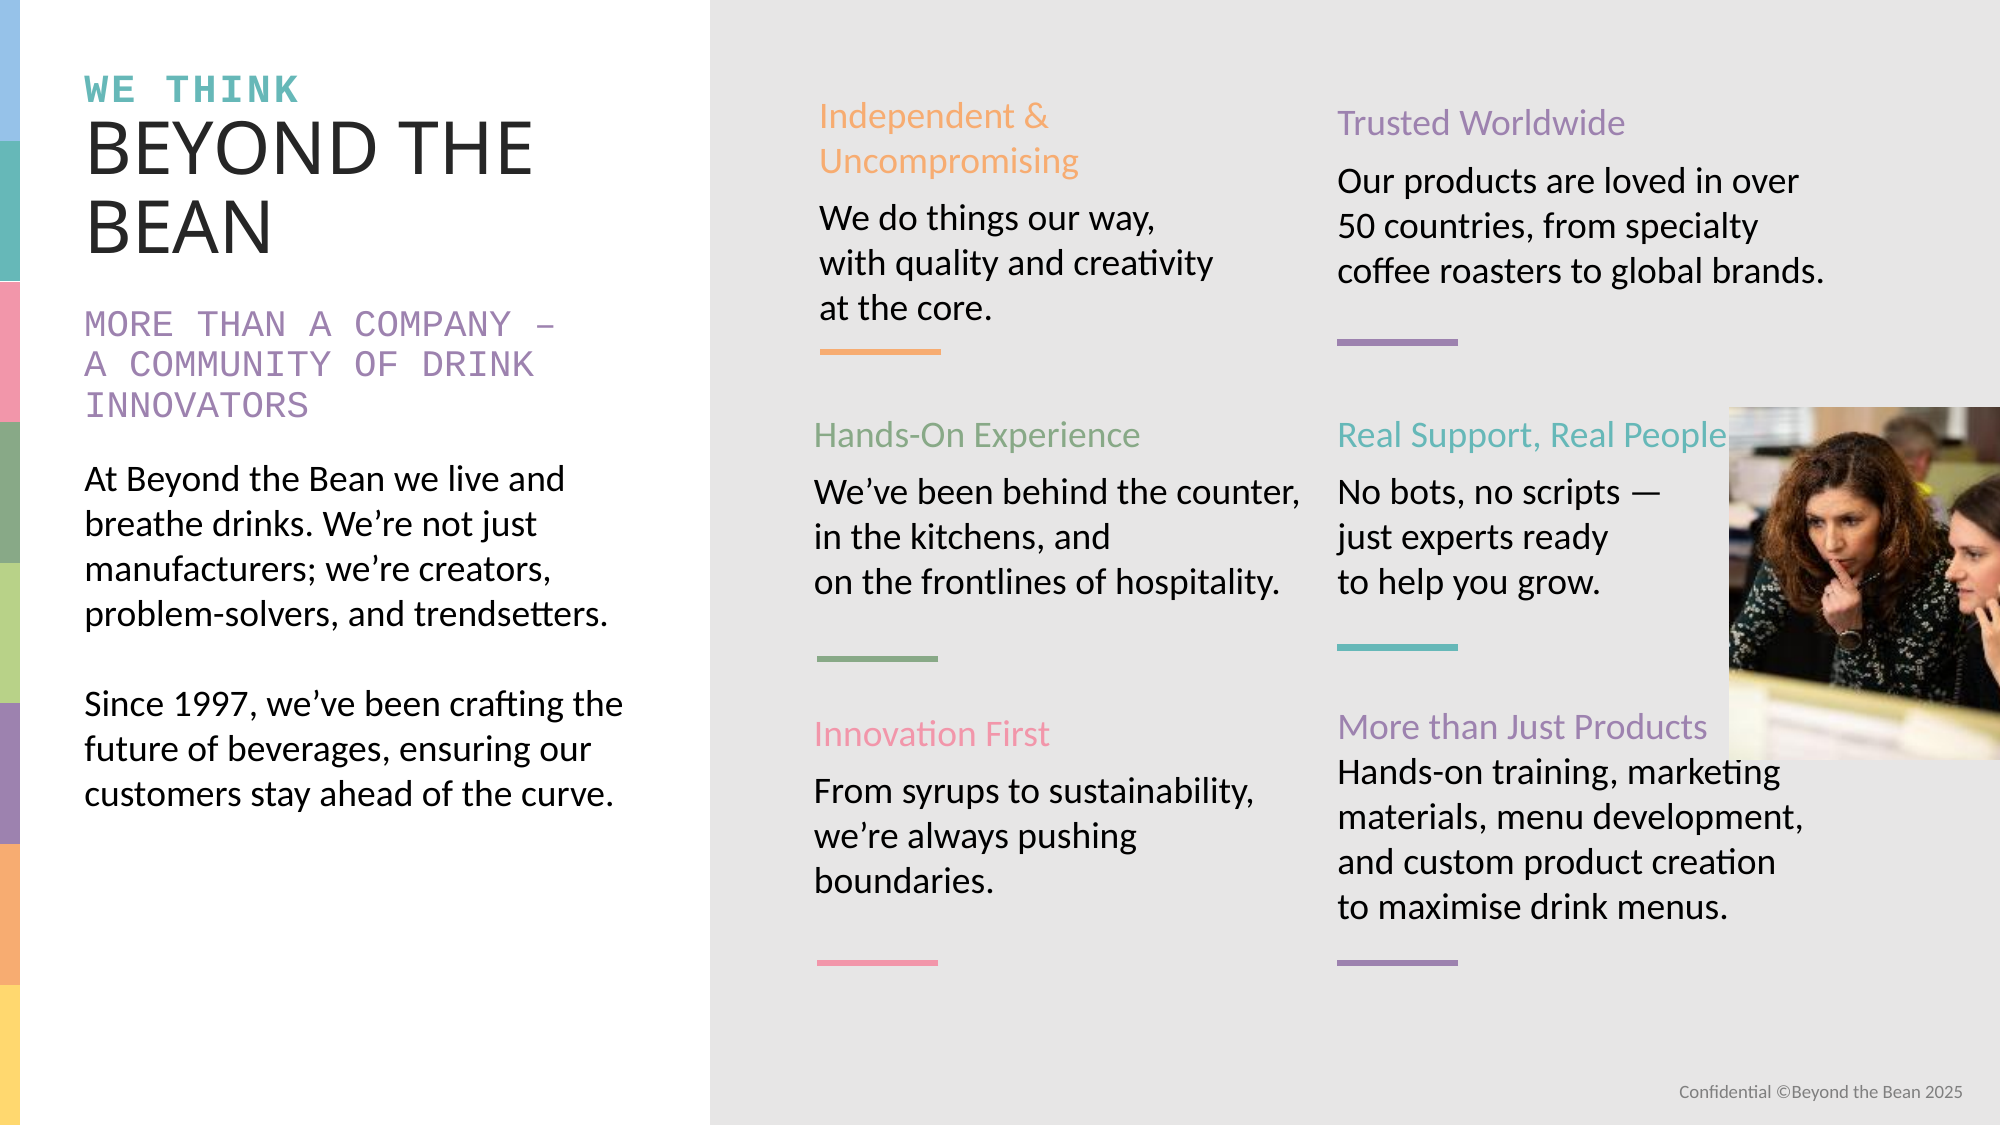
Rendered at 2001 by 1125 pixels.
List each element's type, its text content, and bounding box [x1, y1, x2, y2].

text_box More than a COMPANY – a community of drink innovators [69, 296, 697, 386]
text_box [710, 0, 2000, 1125]
picture [1729, 407, 2000, 767]
text_box Hands-On Experience We’ve been behind the counter, in the kitchens, and on the frontlines of hospitality. [799, 401, 1318, 562]
text_box Independent & Uncompromising We do things our way, with quality and creativity at the core. [804, 83, 1323, 243]
text_box Confidential ©Beyond the Bean 2025 [1664, 1072, 2000, 1110]
text_box Real Support, Real People No bots, no scripts — just experts ready to help you grow. [1322, 401, 1841, 562]
text_box [0, 282, 20, 1125]
text_box Trusted Worldwide Our products are loved in over 50 countries, from specialty coffee roasters to global brands. [1322, 90, 1856, 250]
text_box Innovation First From syrups to sustainability, we’re always pushing boundaries. [799, 700, 1318, 861]
title We think Beyond The Bean [69, 59, 683, 278]
text_box More than Just Products Hands-on training, marketing materials, menu development, and custom product creation to maximise drink menus. [1322, 694, 1895, 840]
text_box At Beyond the Bean we live and breathe drinks. We’re not just manufacturers; we’re creators, problem-solvers, and trendsetters. Since 1997, we’ve been crafting the future of beverages, ensuring our customers stay ahead of the curve. [69, 445, 655, 849]
text_box [0, 0, 20, 281]
